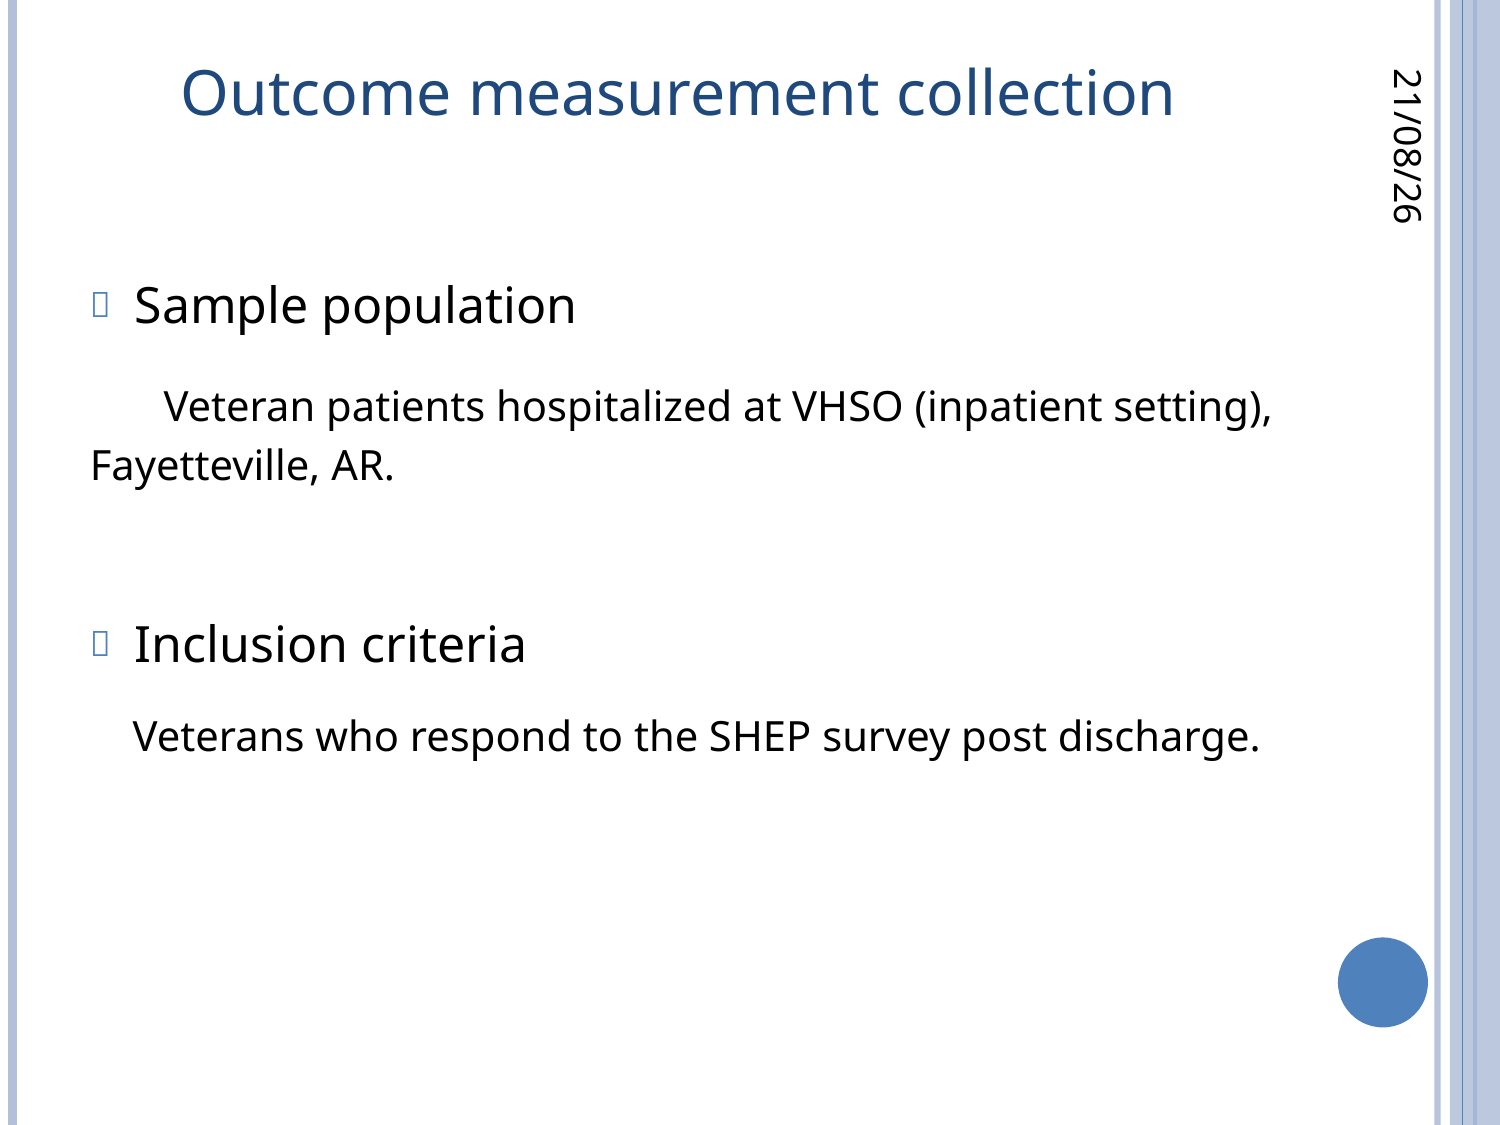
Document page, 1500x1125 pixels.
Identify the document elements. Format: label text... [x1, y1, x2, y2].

title Outcome measurement collection [75, 45, 1300, 138]
list Sample population Veteran patients hospitalized at VHSO (inpatient setting), Fayetteville, AR. Inclusion criteria Veterans who respond to the SHEP survey post discharge. [75, 262, 1300, 1013]
